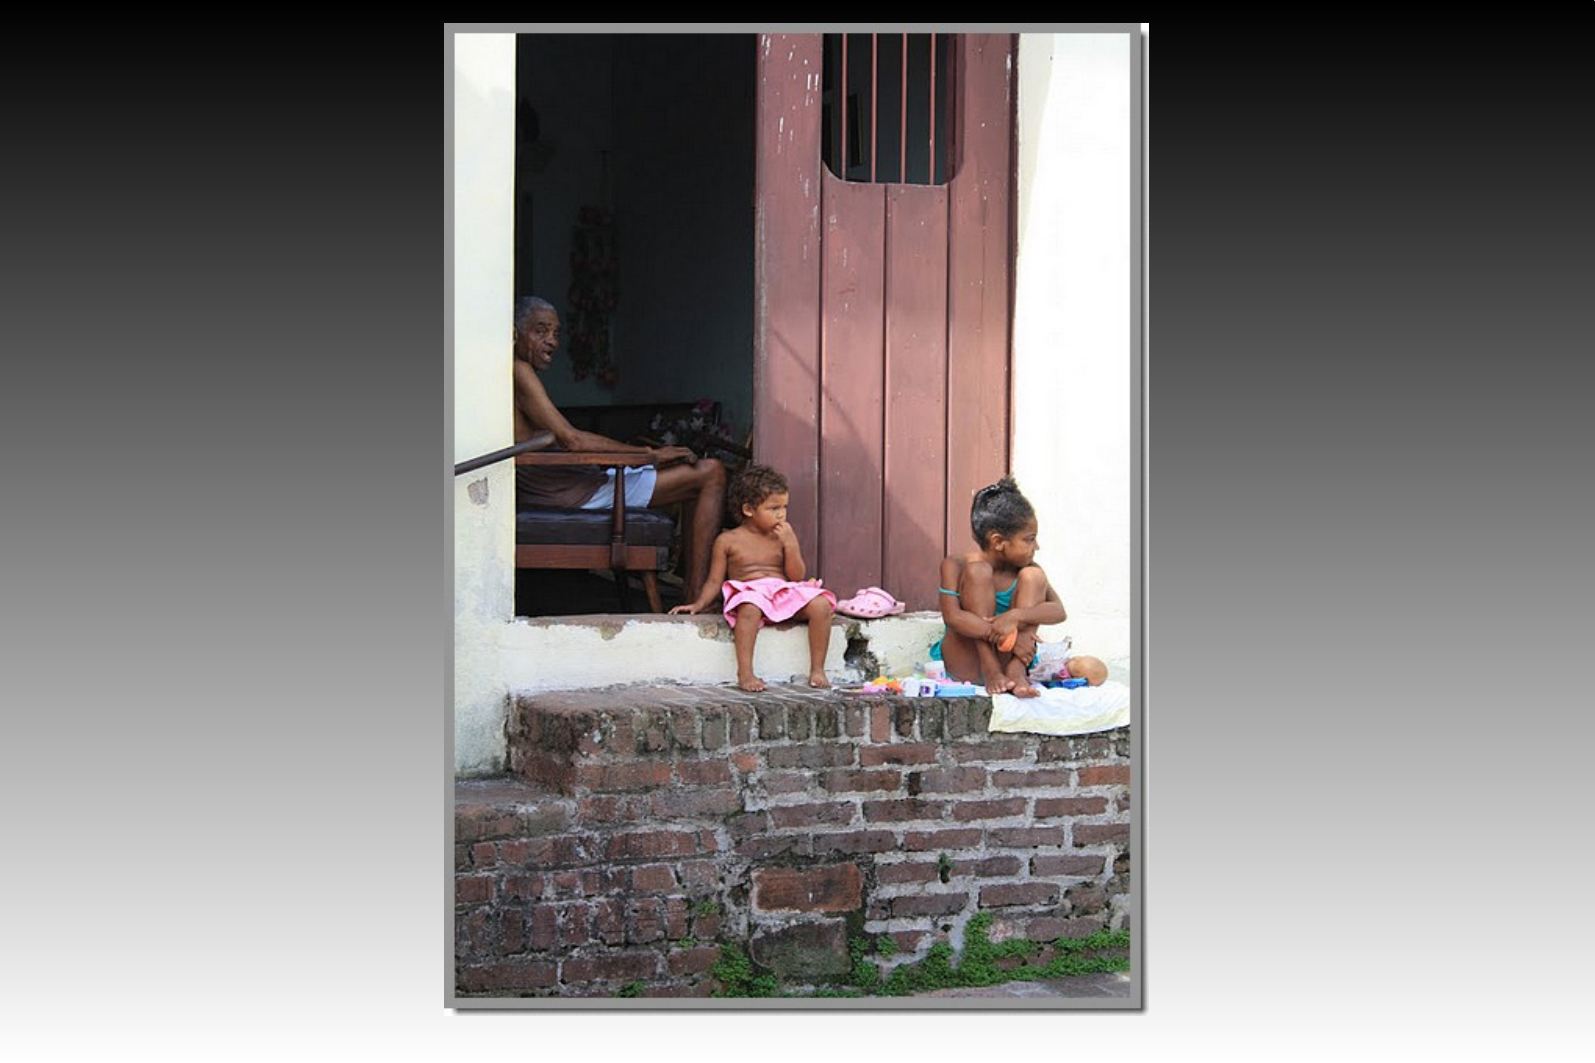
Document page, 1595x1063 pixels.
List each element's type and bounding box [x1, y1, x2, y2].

picture [444, 23, 1149, 1016]
